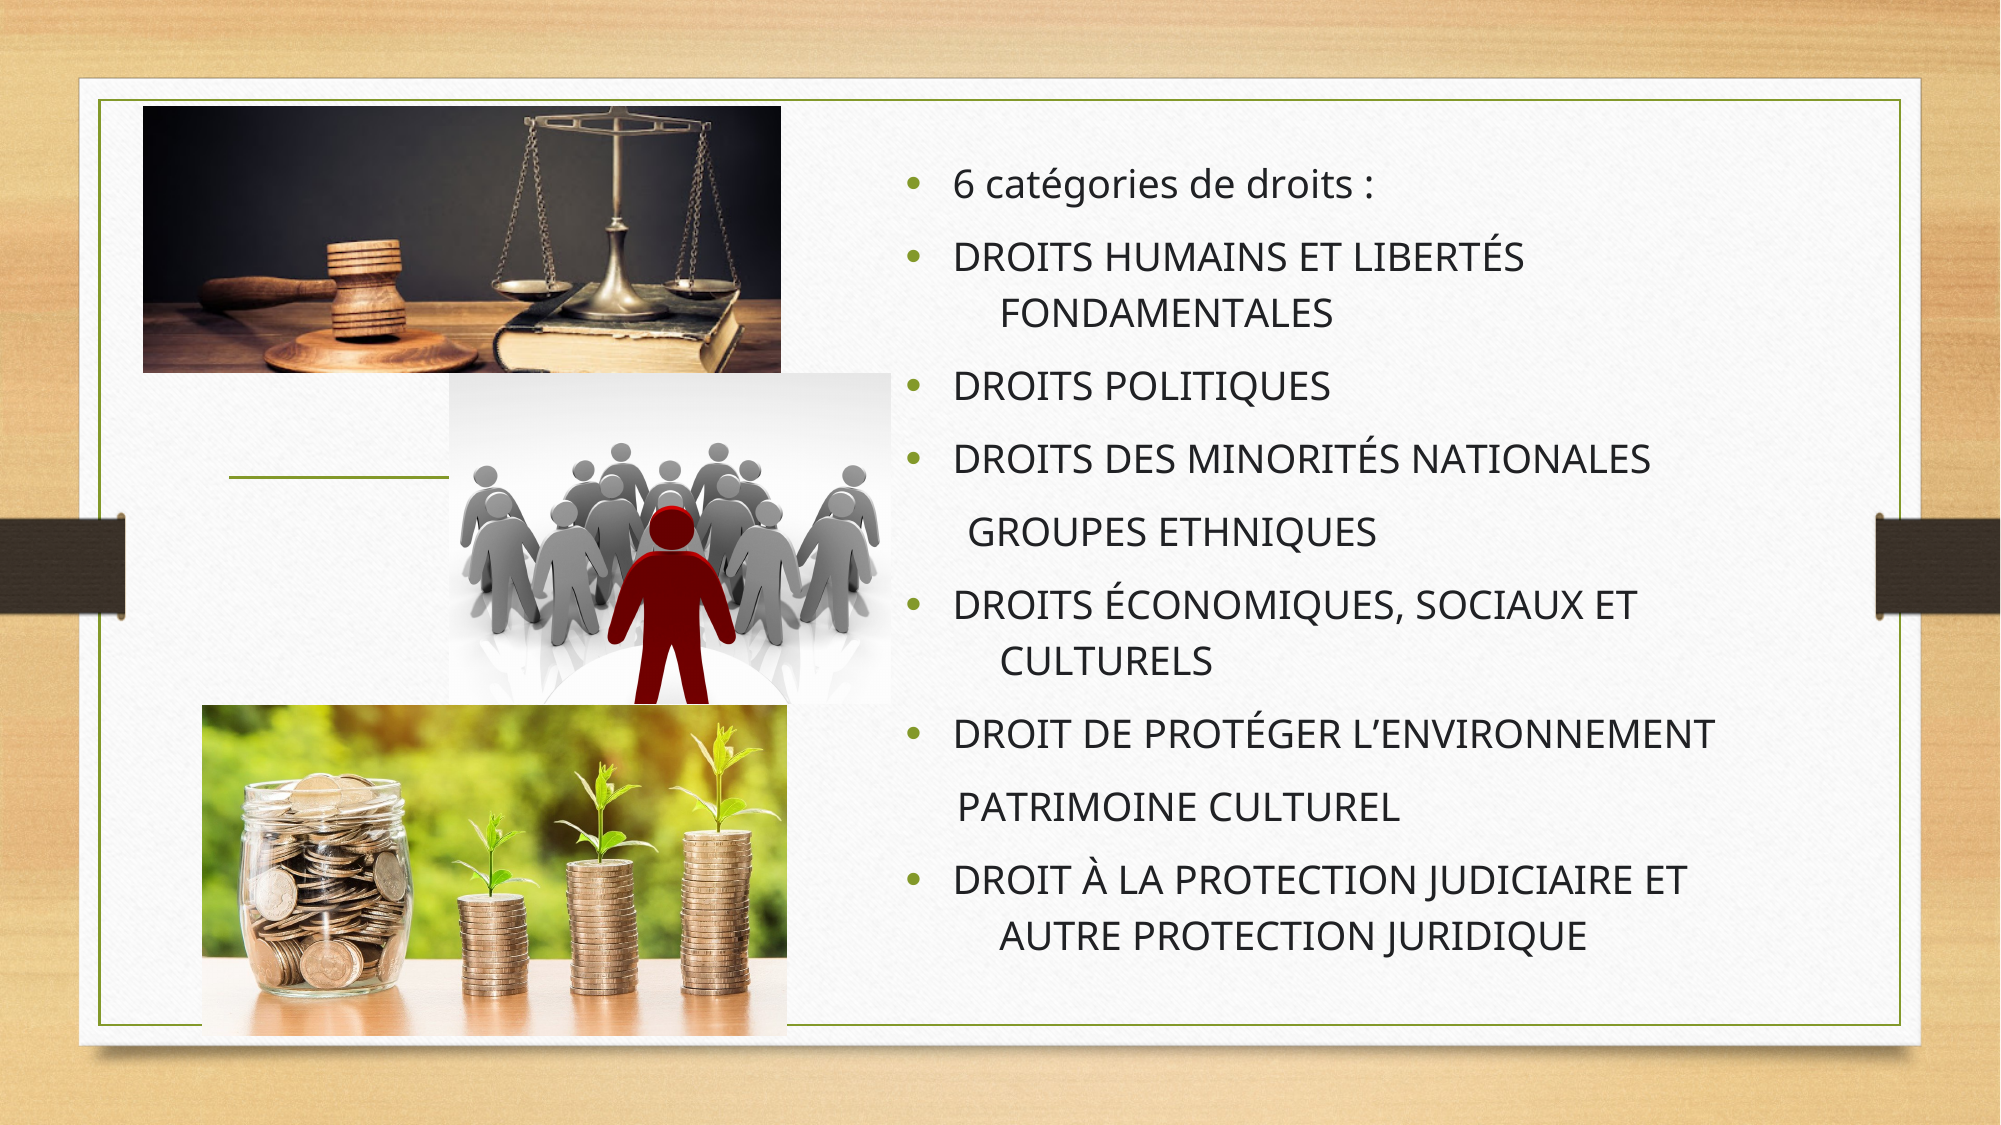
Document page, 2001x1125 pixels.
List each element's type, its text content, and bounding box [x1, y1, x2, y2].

list 6 catégories de droits : DROITS HUMAINS ET LIBERTÉS FONDAMENTALES DROITS POLITIQUES DROITS DES MINORITÉS NATIONALES GROUPES ETHNIQUES DROITS ÉCONOMIQUES, SOCIAUX ET CULTURELS DROIT DE PROTÉGER L’ENVIRONNEMENT PATRIMOINE CULTUREL DROIT À LA PROTECTION JUDICIAIRE ET AUTRE PROTECTION JURIDIQUE [890, 142, 1788, 983]
picture [143, 106, 891, 1037]
